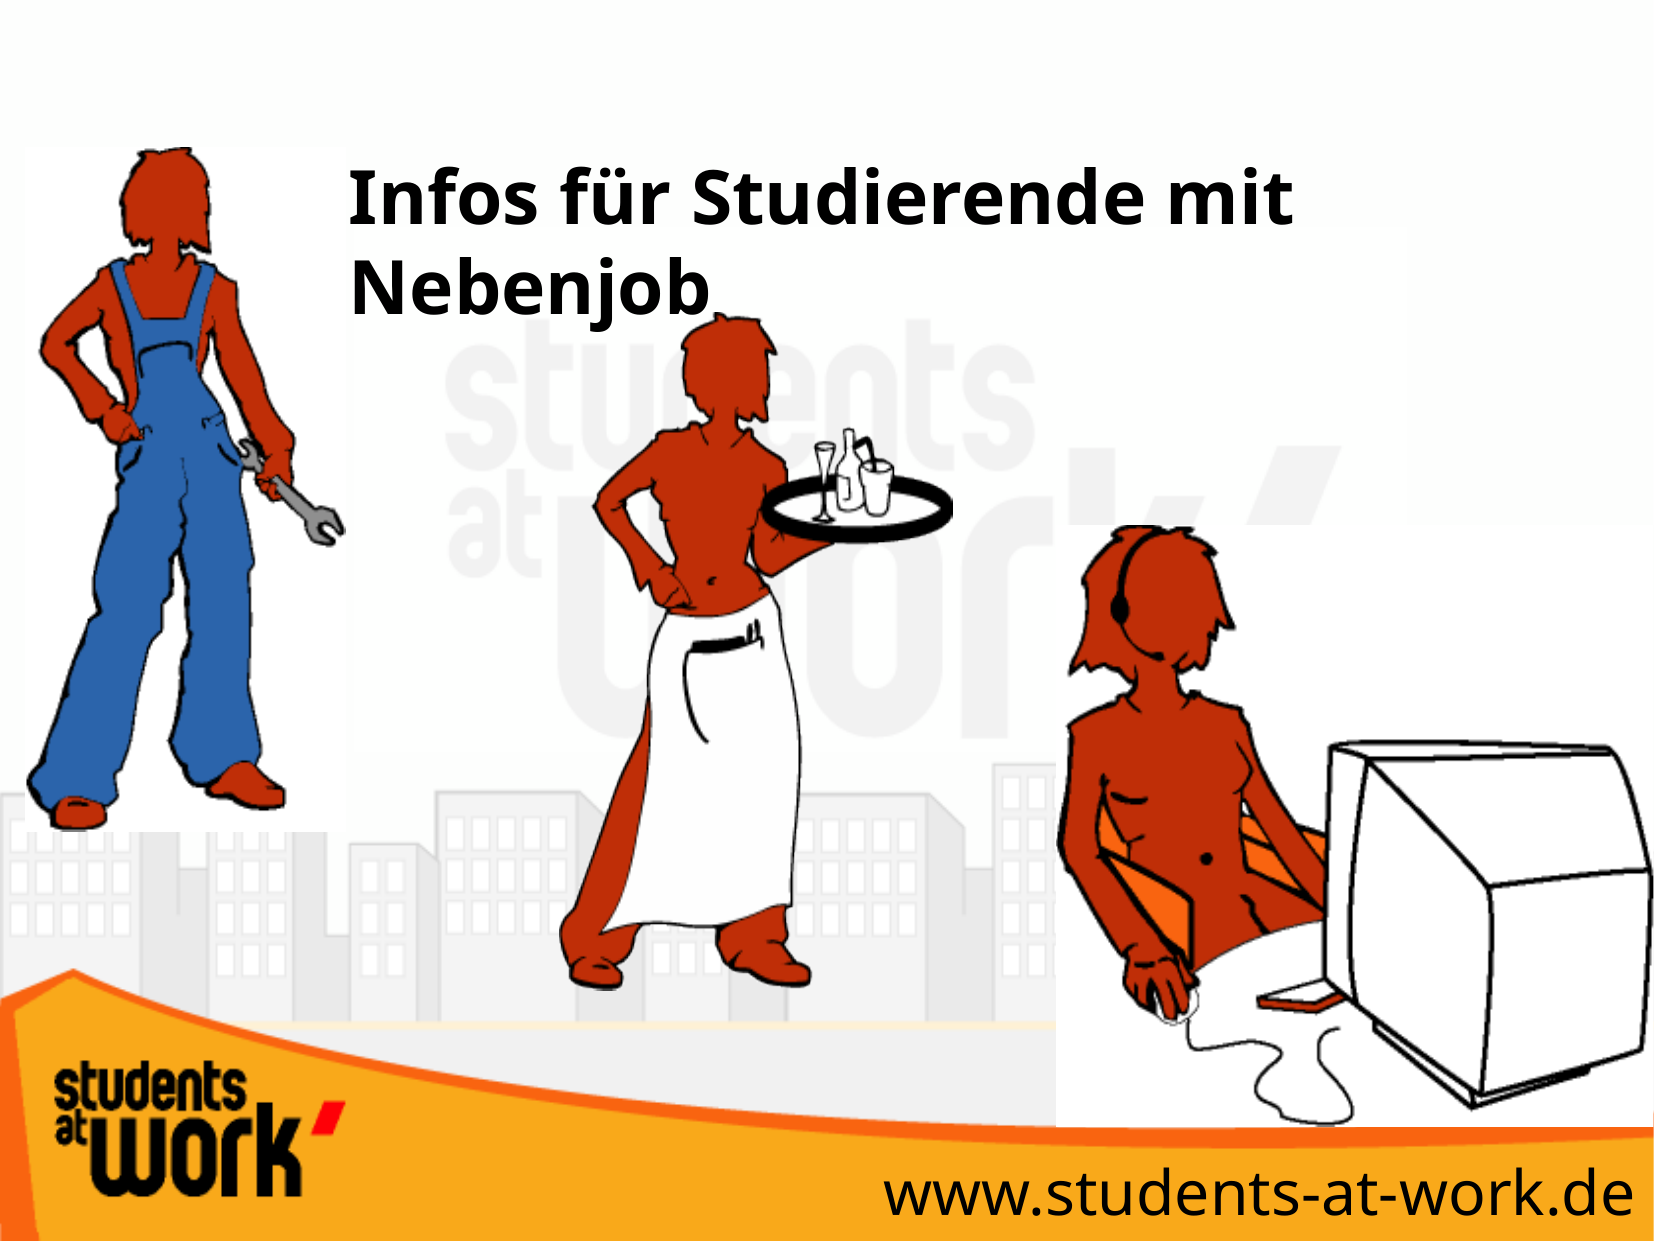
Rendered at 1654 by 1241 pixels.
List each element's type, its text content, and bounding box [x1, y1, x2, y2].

picture [0, 0, 1654, 1241]
text_box www.students-at-work.de [868, 1145, 1652, 1236]
text_box Infos für Studierende mit Nebenjob [334, 141, 1649, 338]
